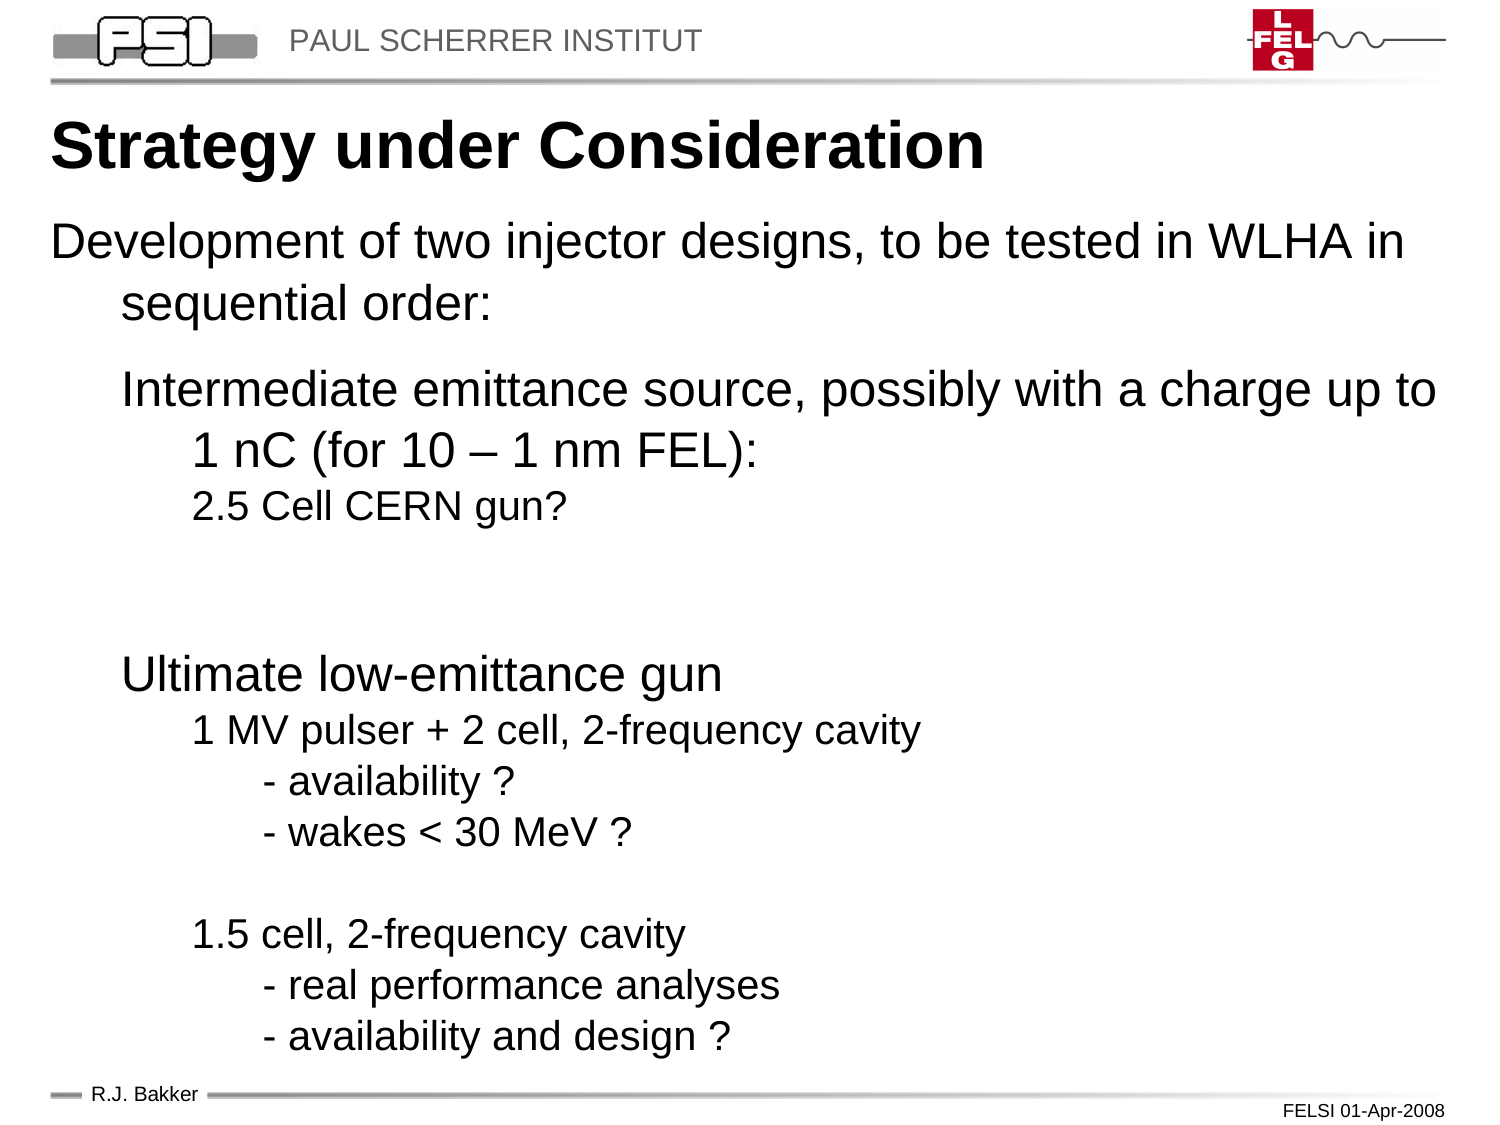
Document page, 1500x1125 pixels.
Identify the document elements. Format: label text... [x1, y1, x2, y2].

picture [50, 1092, 82, 1099]
picture [1246, 8, 1447, 72]
picture [52, 15, 260, 69]
title Strategy under Consideration [50, 101, 1450, 190]
picture [50, 78, 1447, 85]
picture [208, 1092, 1447, 1099]
list Development of two injector designs, to be tested in WLHA in sequential order: Intermediate emittance source, possibly with a charge up to 1 nC (for 10 – 1 nm FEL): 2.5 Cell CERN gun? Ultimate low-emittance gun 1 MV pulser + 2 cell, 2-frequency cavity - availability ? - wakes < 30 MeV ? 1.5 cell, 2-frequency cavity - real performance analyses - availability and design ? [50, 207, 1450, 1057]
